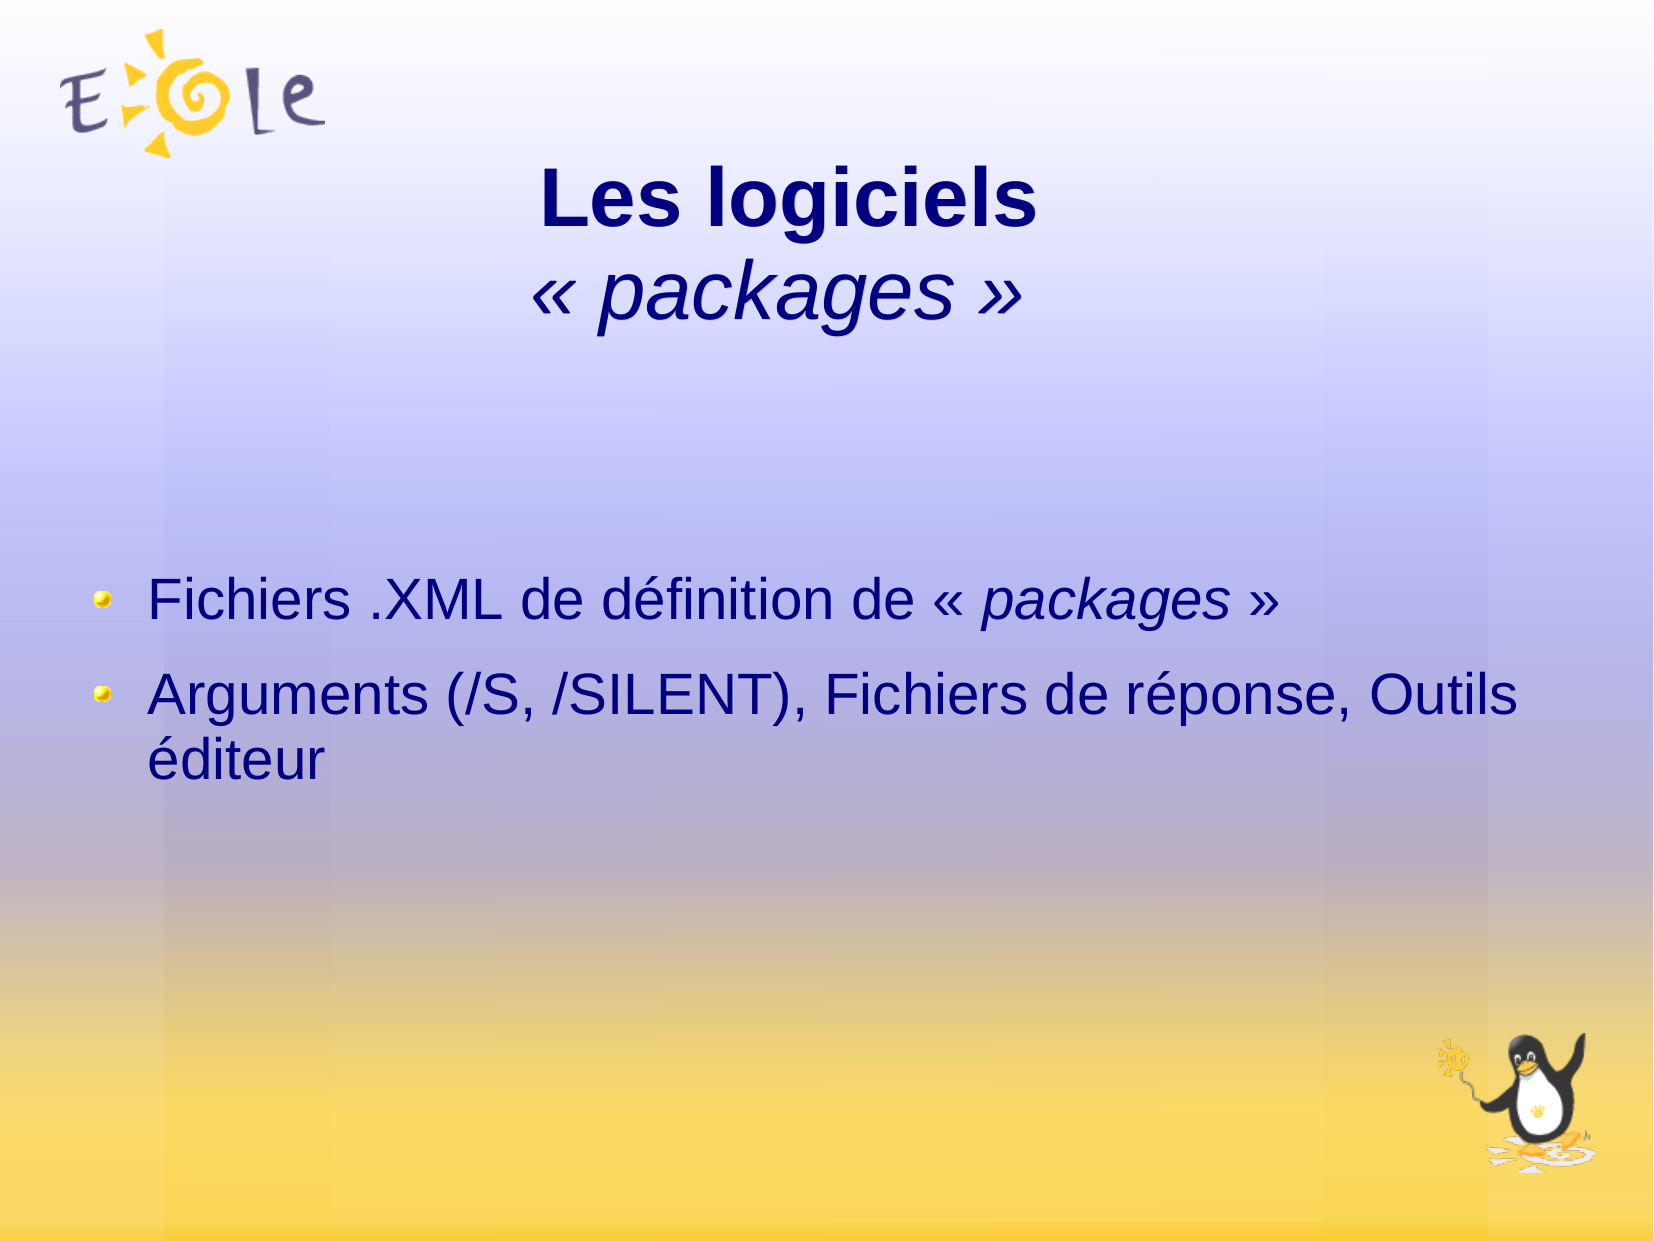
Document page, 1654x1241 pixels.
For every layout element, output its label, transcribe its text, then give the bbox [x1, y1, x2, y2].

text_box Les logiciels « packages » [515, 143, 1064, 373]
picture [0, 0, 1654, 1241]
list Fichiers .XML de définition de « packages » Arguments (/S, /SILENT), Fichiers de réponse, Outils éditeur [76, 472, 1565, 827]
